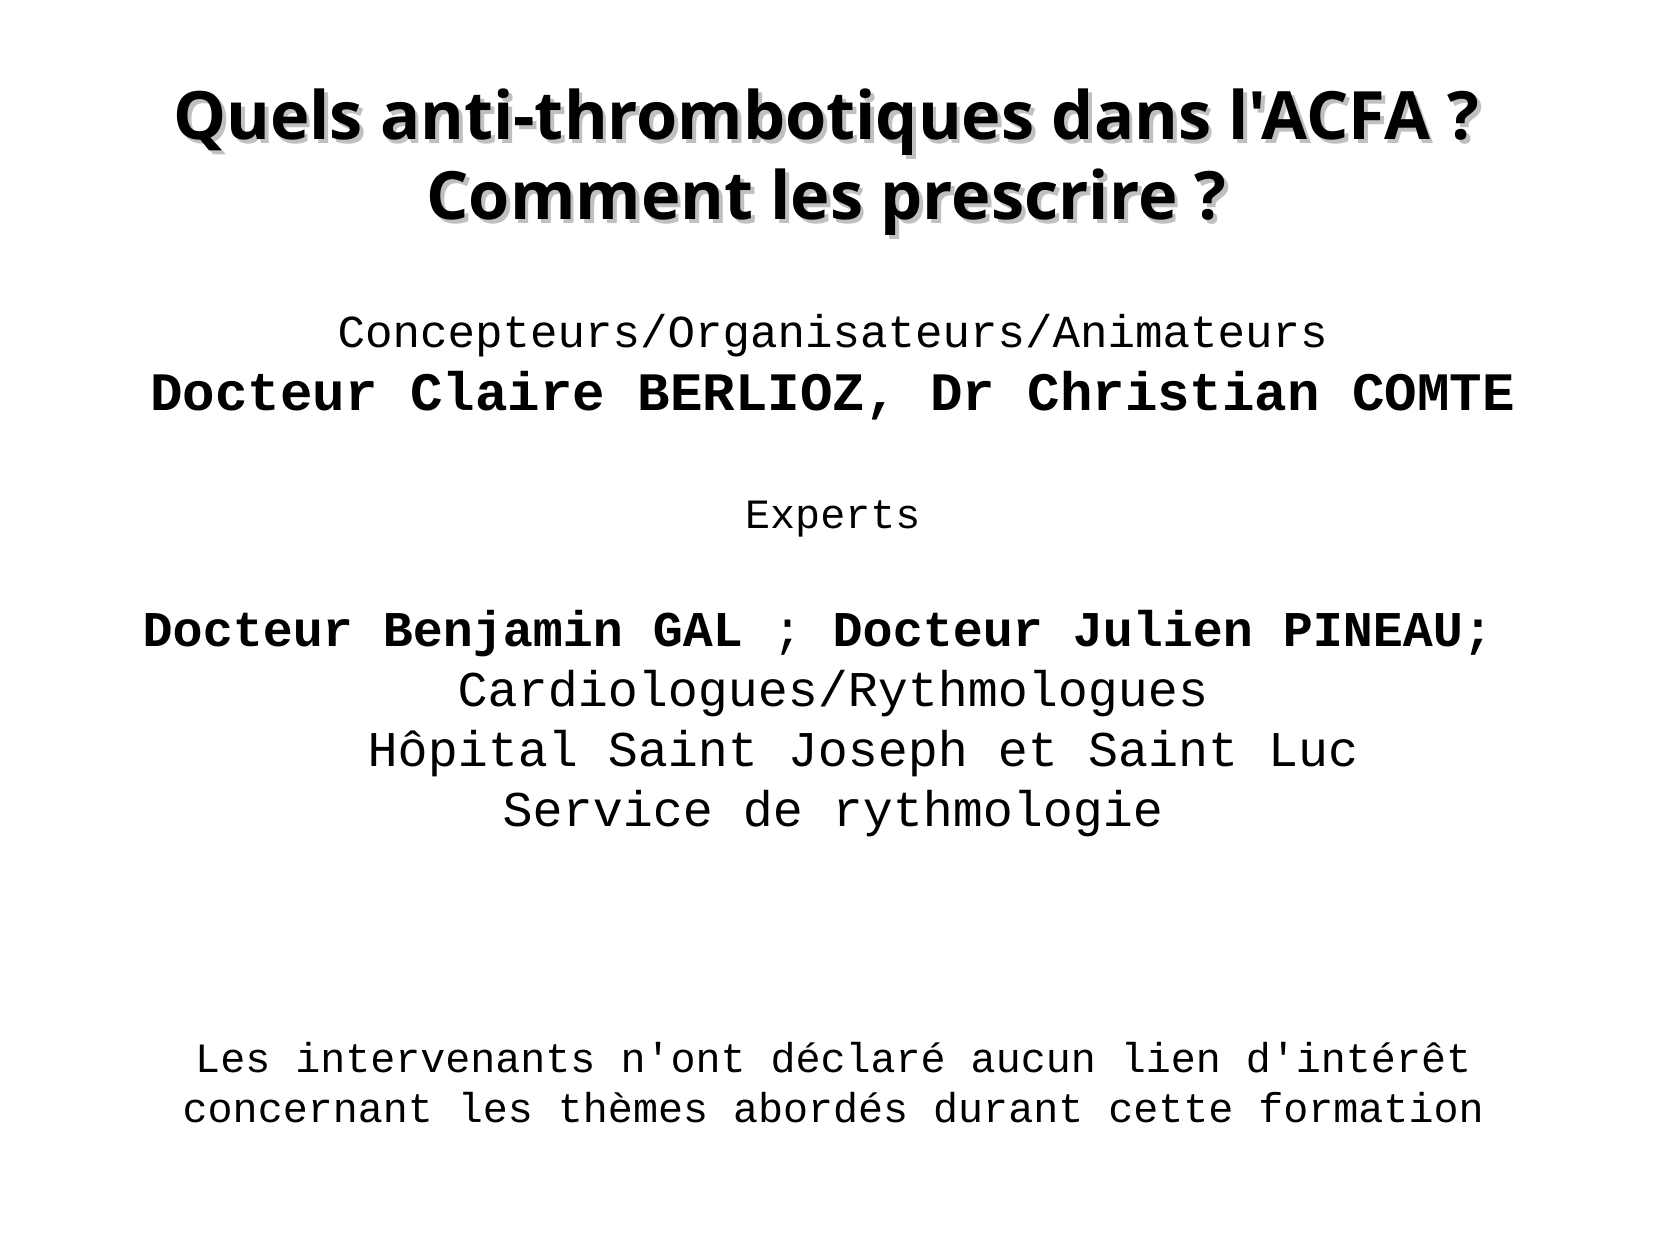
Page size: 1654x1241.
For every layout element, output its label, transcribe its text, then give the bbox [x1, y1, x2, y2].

subtitle Concepteurs/Organisateurs/Animateurs Docteur Claire BERLIOZ, Dr Christian COMTE Experts Docteur Benjamin GAL ; Docteur Julien PINEAU; Cardiologues/Rythmologues Hôpital Saint Joseph et Saint Luc Service de rythmologie Les intervenants n'ont déclaré aucun lien d'intérêt concernant les thèmes abordés durant cette formation [82, 282, 1583, 1151]
title Quels anti-thrombotiques dans l'ACFA ? Comment les prescrire ? [82, 49, 1571, 257]
